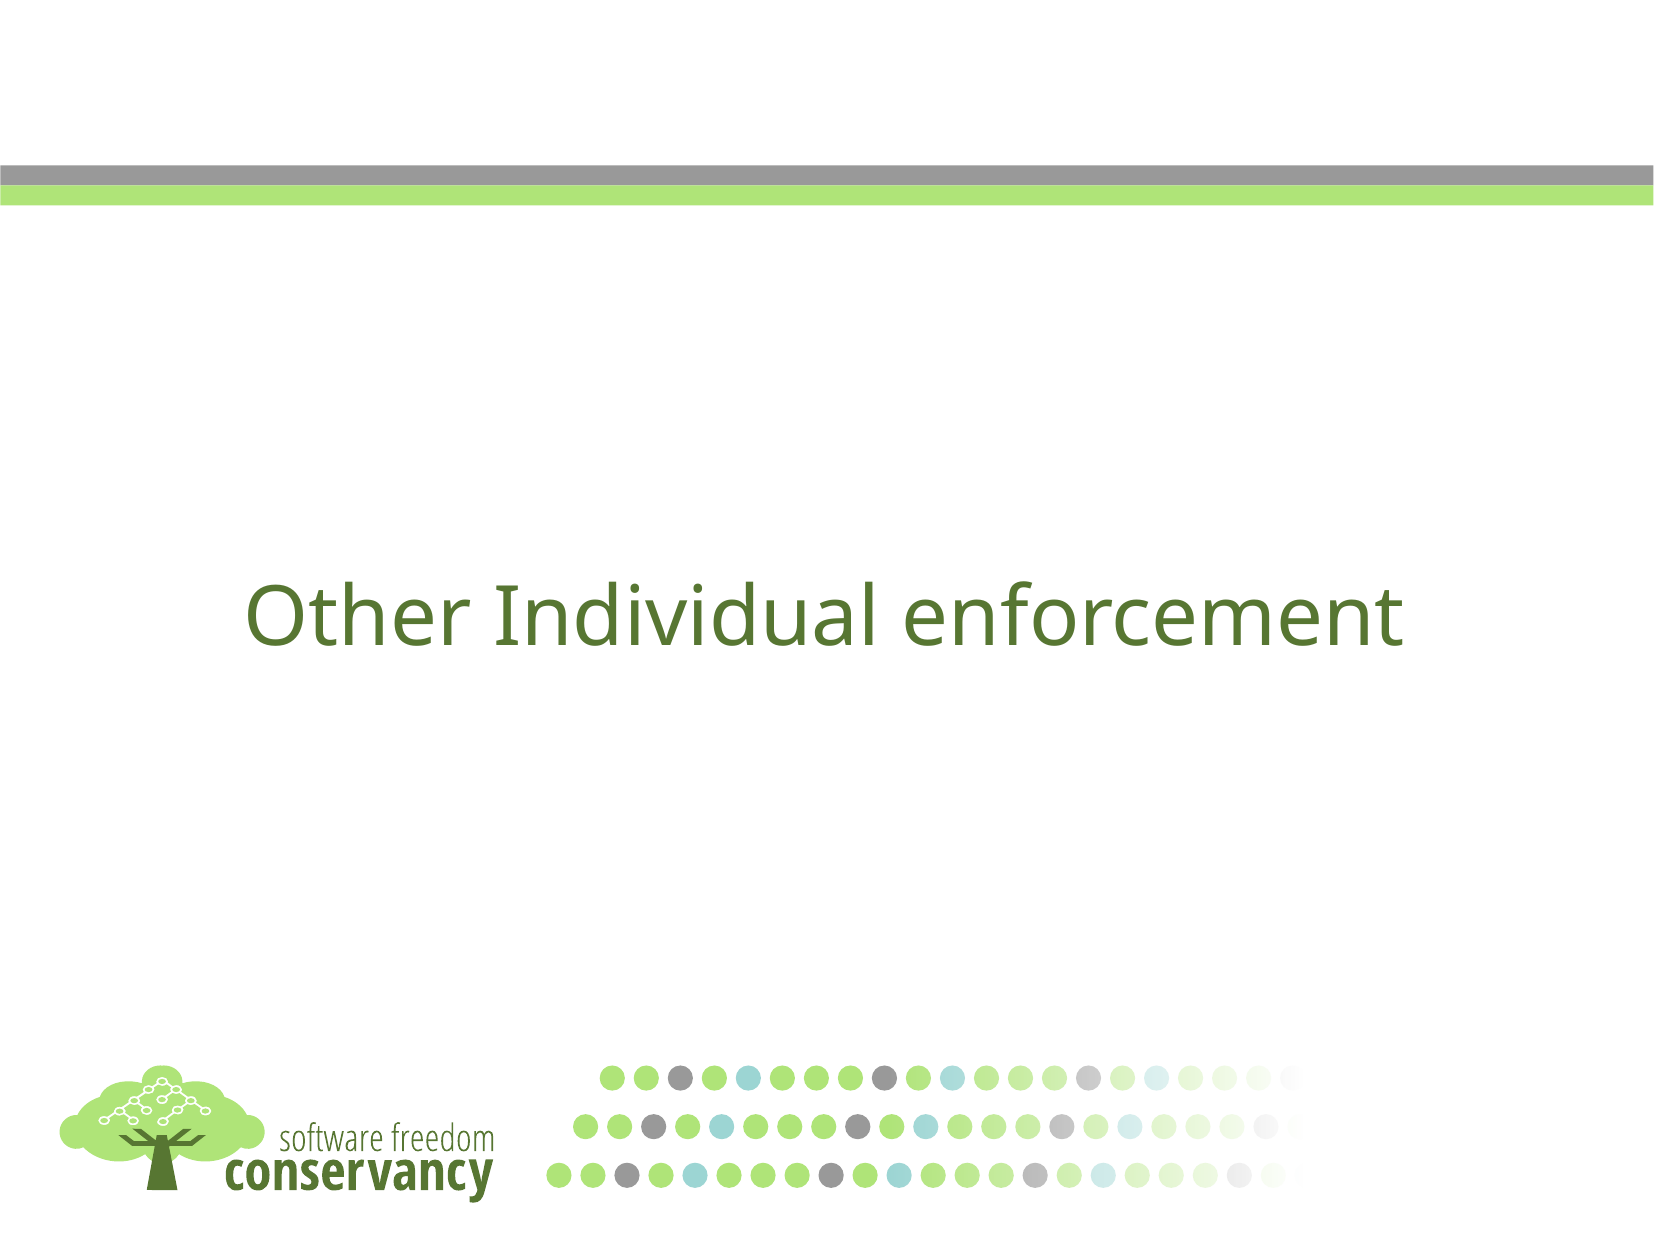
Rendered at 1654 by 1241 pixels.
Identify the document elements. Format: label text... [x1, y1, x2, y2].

title Other Individual enforcement [165, 467, 1456, 760]
